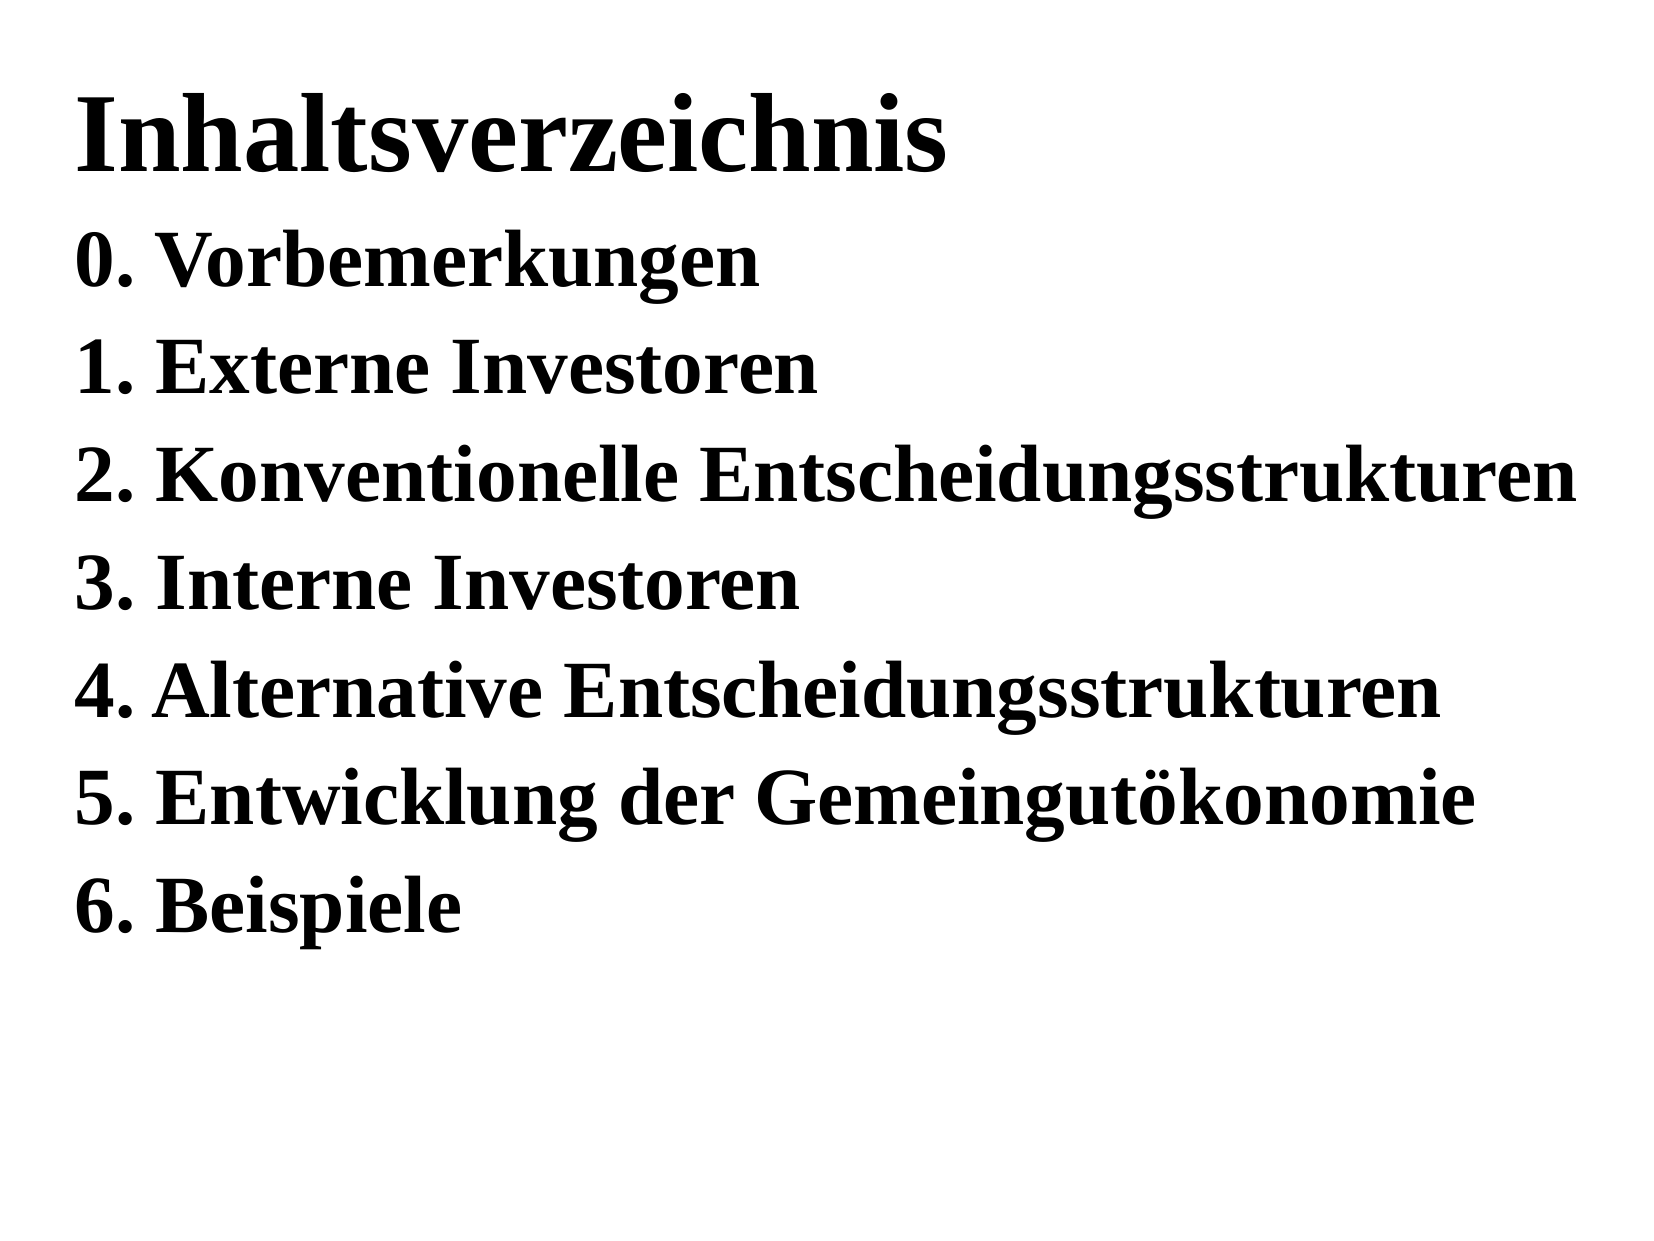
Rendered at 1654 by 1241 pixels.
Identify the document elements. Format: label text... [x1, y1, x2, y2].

text_box Inhaltsverzeichnis 0. Vorbemerkungen 1. Externe Investoren 2. Konventionelle Entscheidungsstrukturen 3. Interne Investoren 4. Alternative Entscheidungsstrukturen 5. Entwicklung der Gemeingutökonomie 6. Beispiele [59, 64, 1598, 1178]
